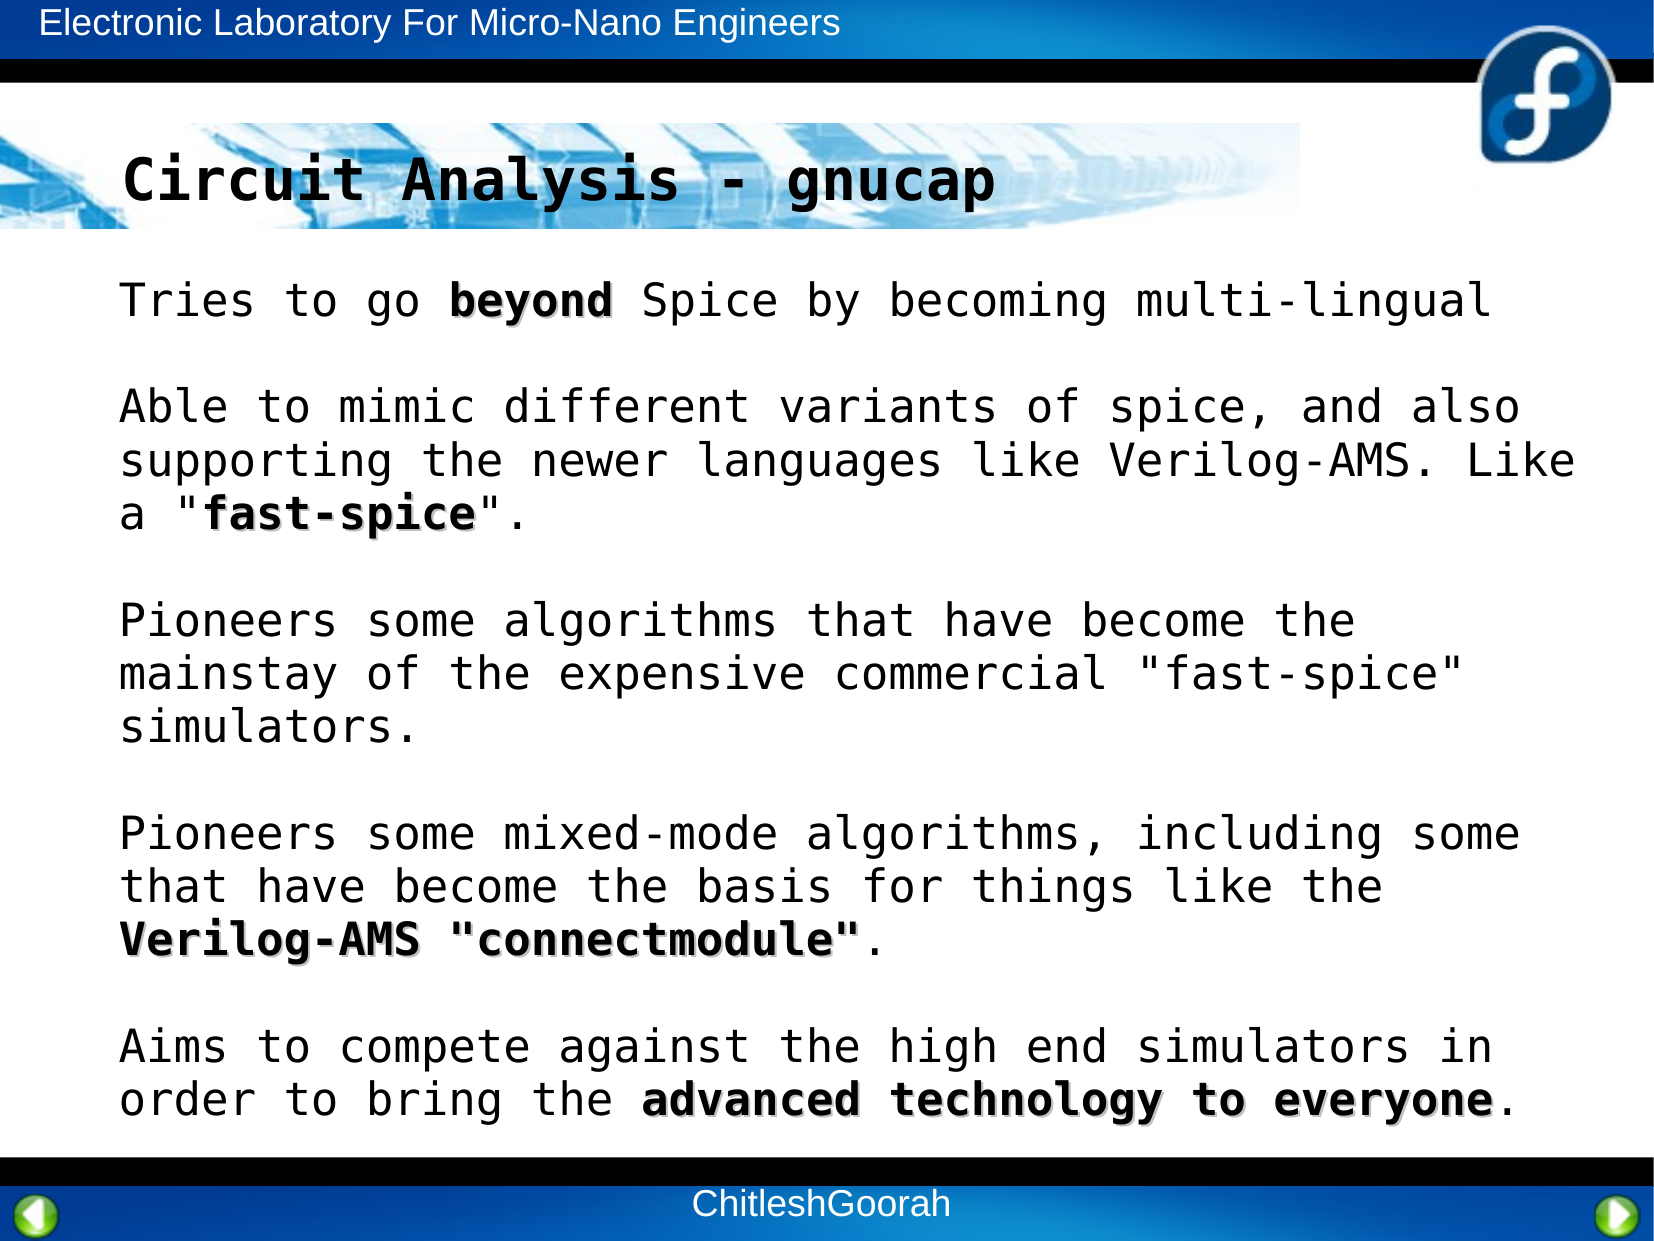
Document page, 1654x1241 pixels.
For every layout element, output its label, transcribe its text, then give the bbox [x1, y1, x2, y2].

picture [0, 1186, 1654, 1241]
picture [914, 1206, 924, 1210]
picture [936, 1198, 945, 1213]
picture [0, 0, 1654, 266]
text_box Circuit Analysis - gnucap [106, 139, 1182, 223]
text_box Tries to go beyond Spice by becoming multi-lingual Able to mimic different variants of spice, and also supporting the newer languages like Verilog-AMS. Like a "fast-spice". Pioneers some algorithms that have become the mainstay of the expensive commercial "fast-spice" simulators. Pioneers some mixed-mode algorithms, including some that have become the basis for things like the Verilog-AMS "connectmodule". Aims to compete against the high end simulators in order to bring the advanced technology to everyone. [103, 266, 1595, 1134]
